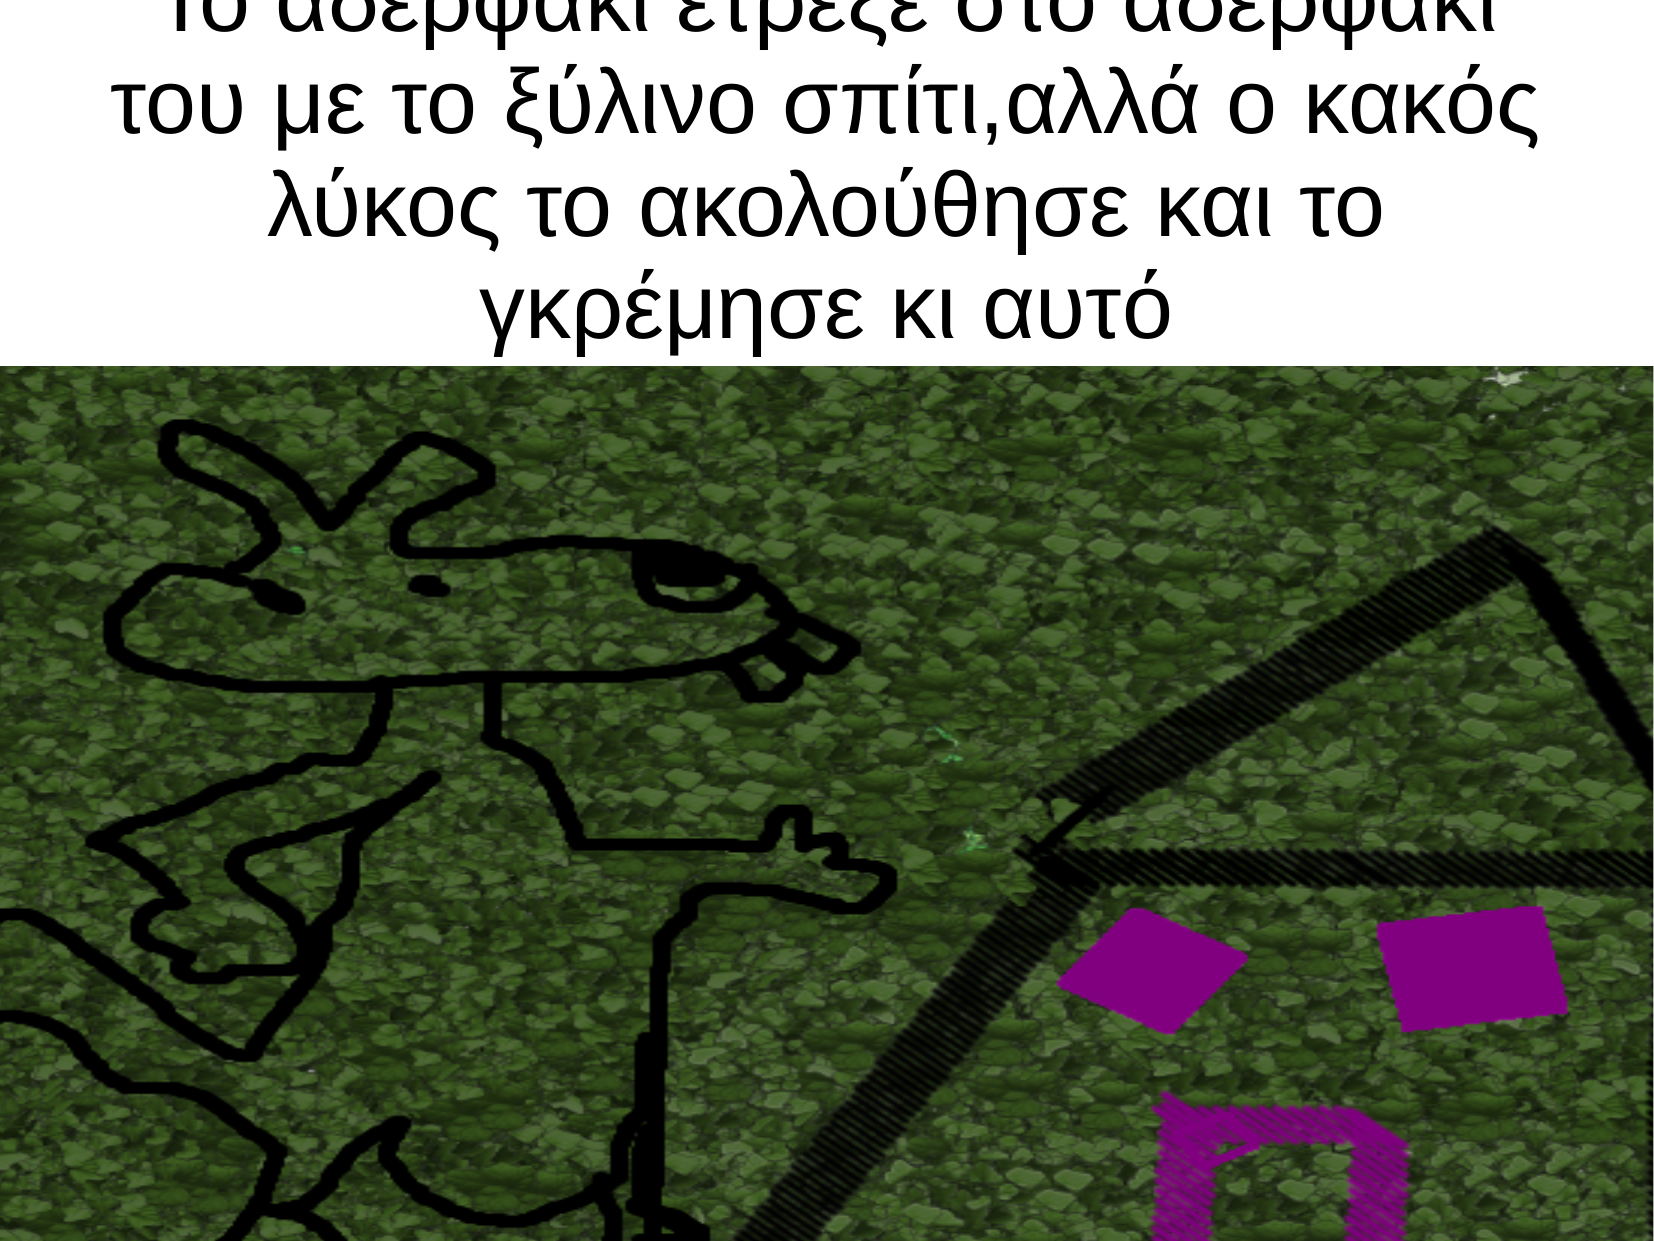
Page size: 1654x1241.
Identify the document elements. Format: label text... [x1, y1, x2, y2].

title Το αδερφάκι έτρεξε στο αδερφάκι του με το ξύλινο σπίτι,αλλά ο κακός λύκος το ακολούθησε και το γκρέμησε κι αυτό [82, 0, 1571, 359]
picture [0, 366, 1654, 1241]
